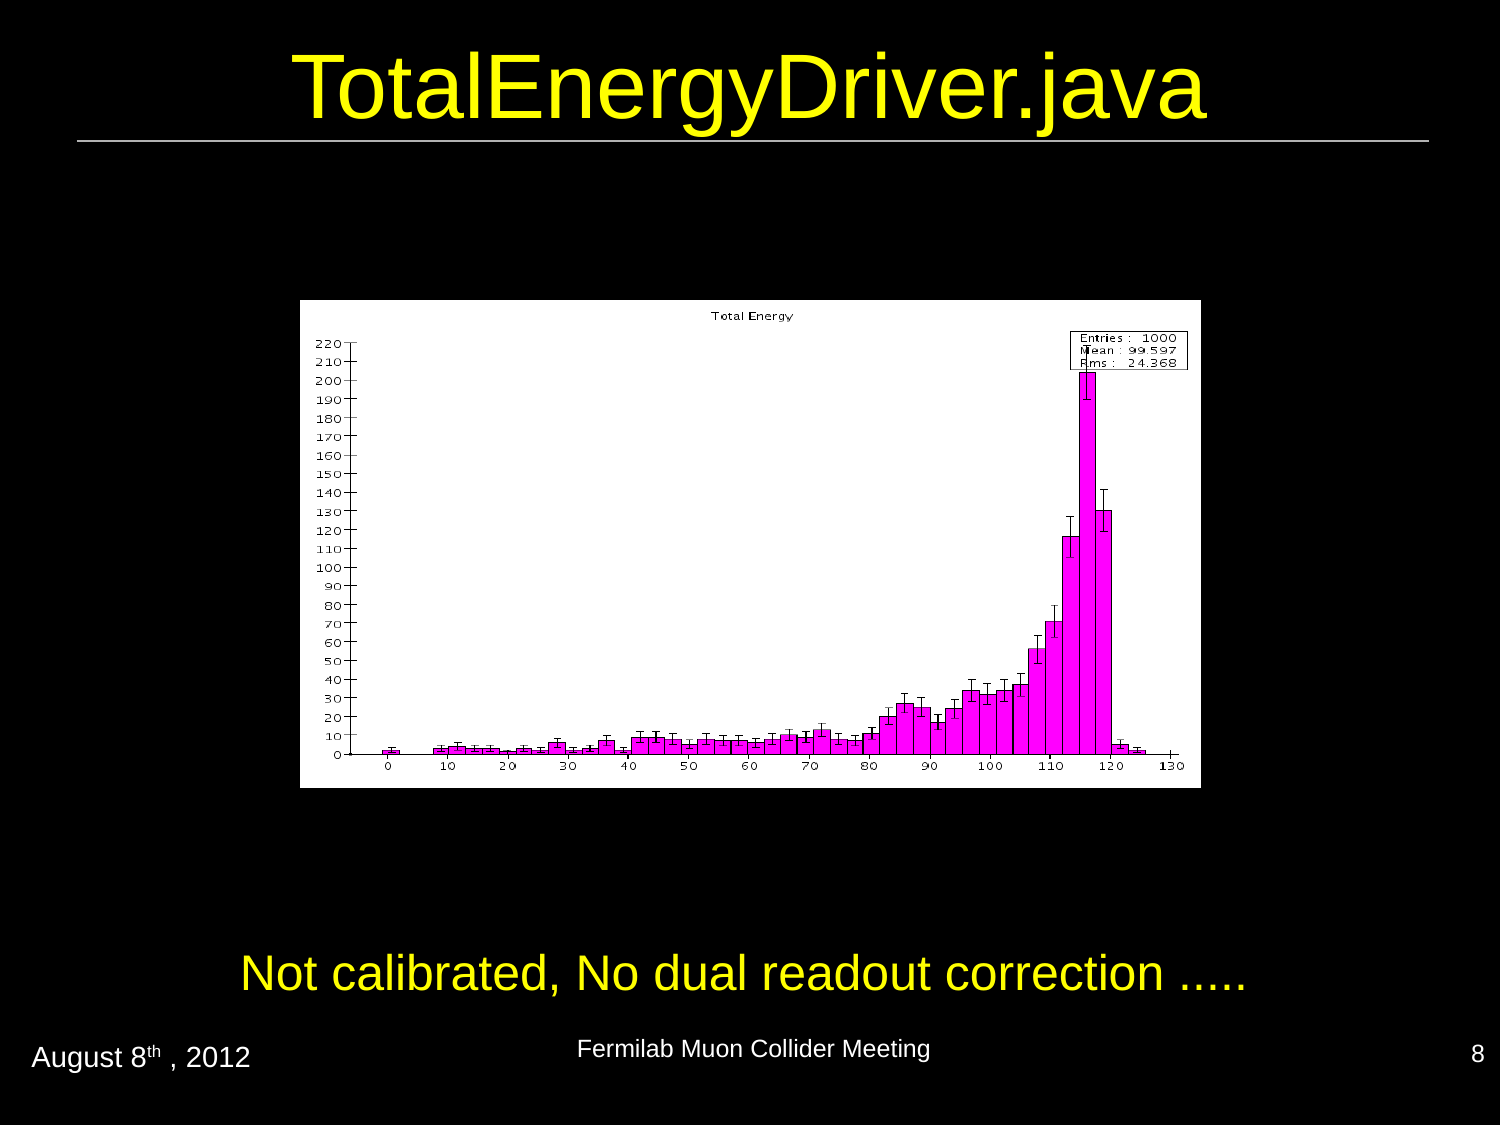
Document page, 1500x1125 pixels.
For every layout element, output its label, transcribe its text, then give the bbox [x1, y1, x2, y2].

text_box Not calibrated, No dual readout correction ..... [225, 937, 1264, 1009]
picture [300, 300, 1201, 788]
title TotalEnergyDriver.java [75, 0, 1425, 174]
